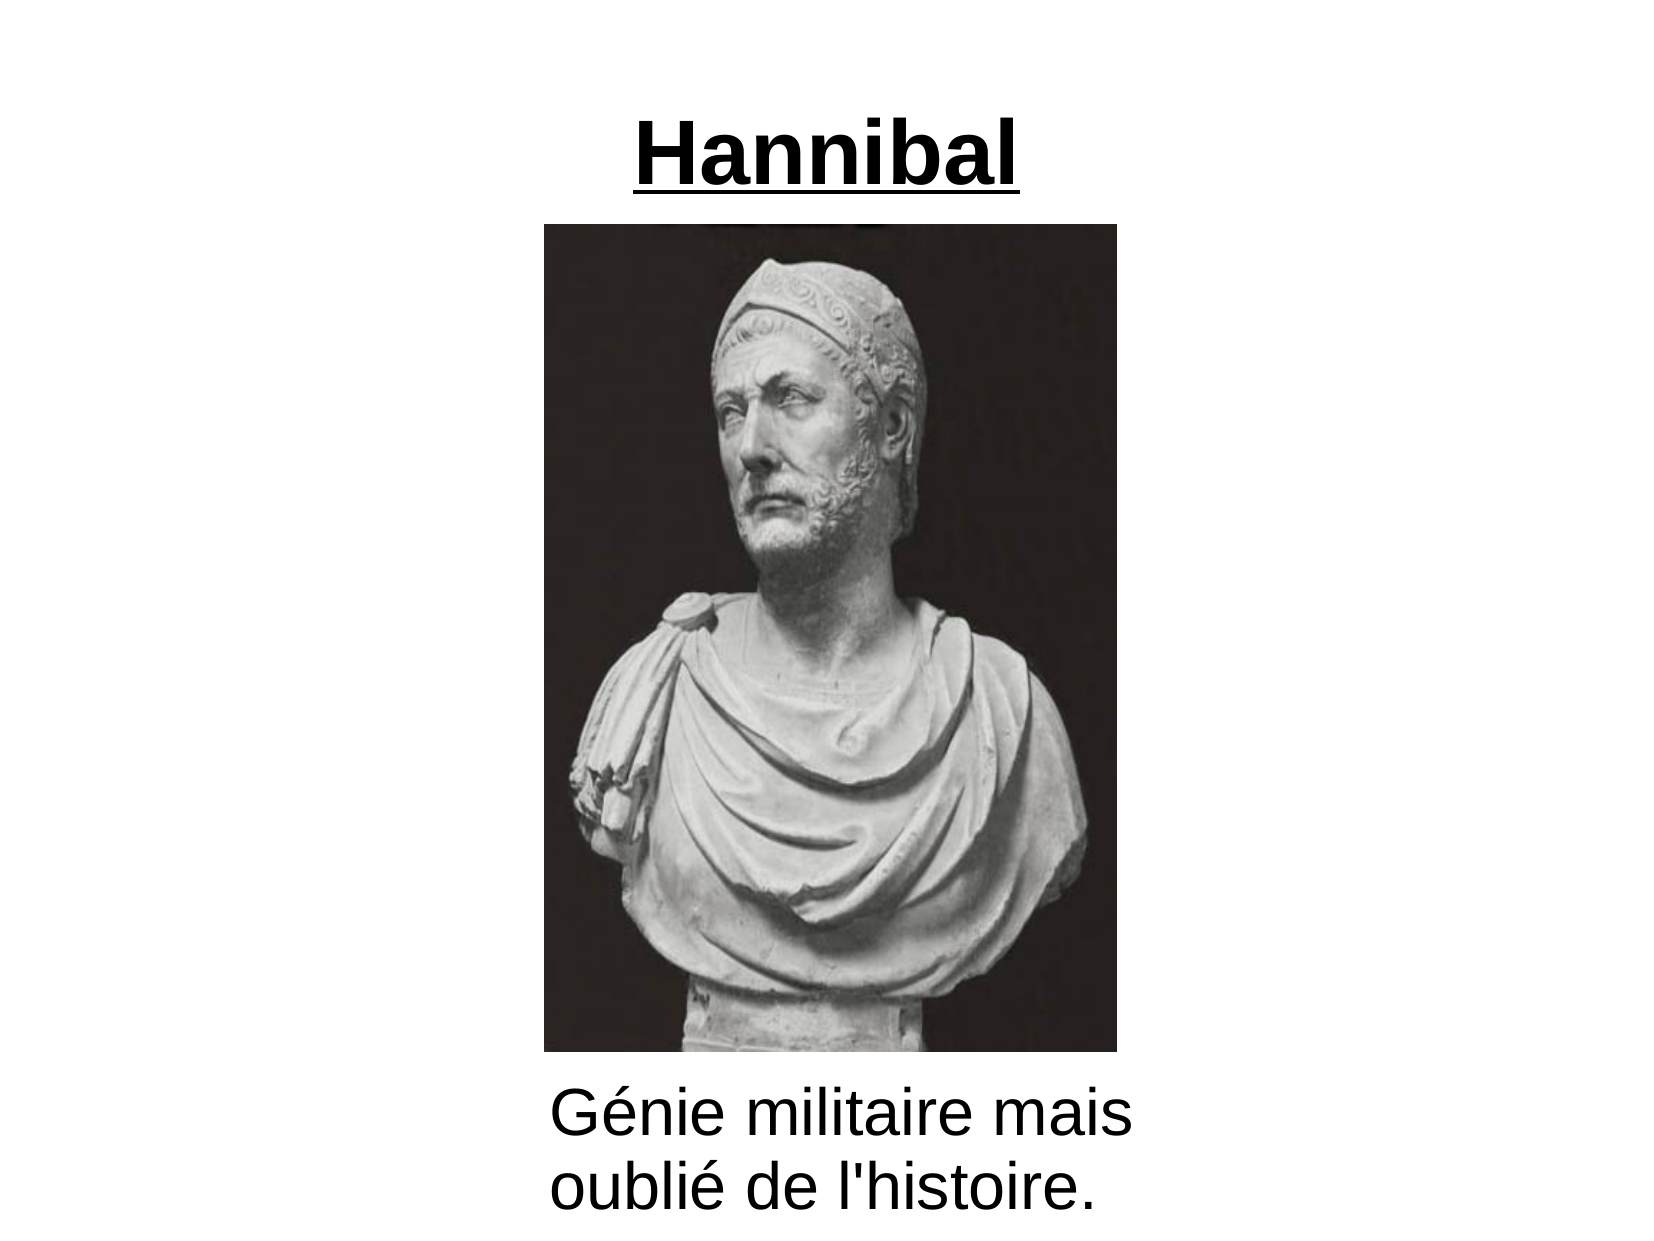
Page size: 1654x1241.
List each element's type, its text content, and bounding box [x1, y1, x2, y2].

list Génie militaire mais oublié de l'histoire. [549, 1074, 1276, 1241]
title Hannibal [82, 49, 1571, 257]
picture [544, 224, 1117, 1052]
